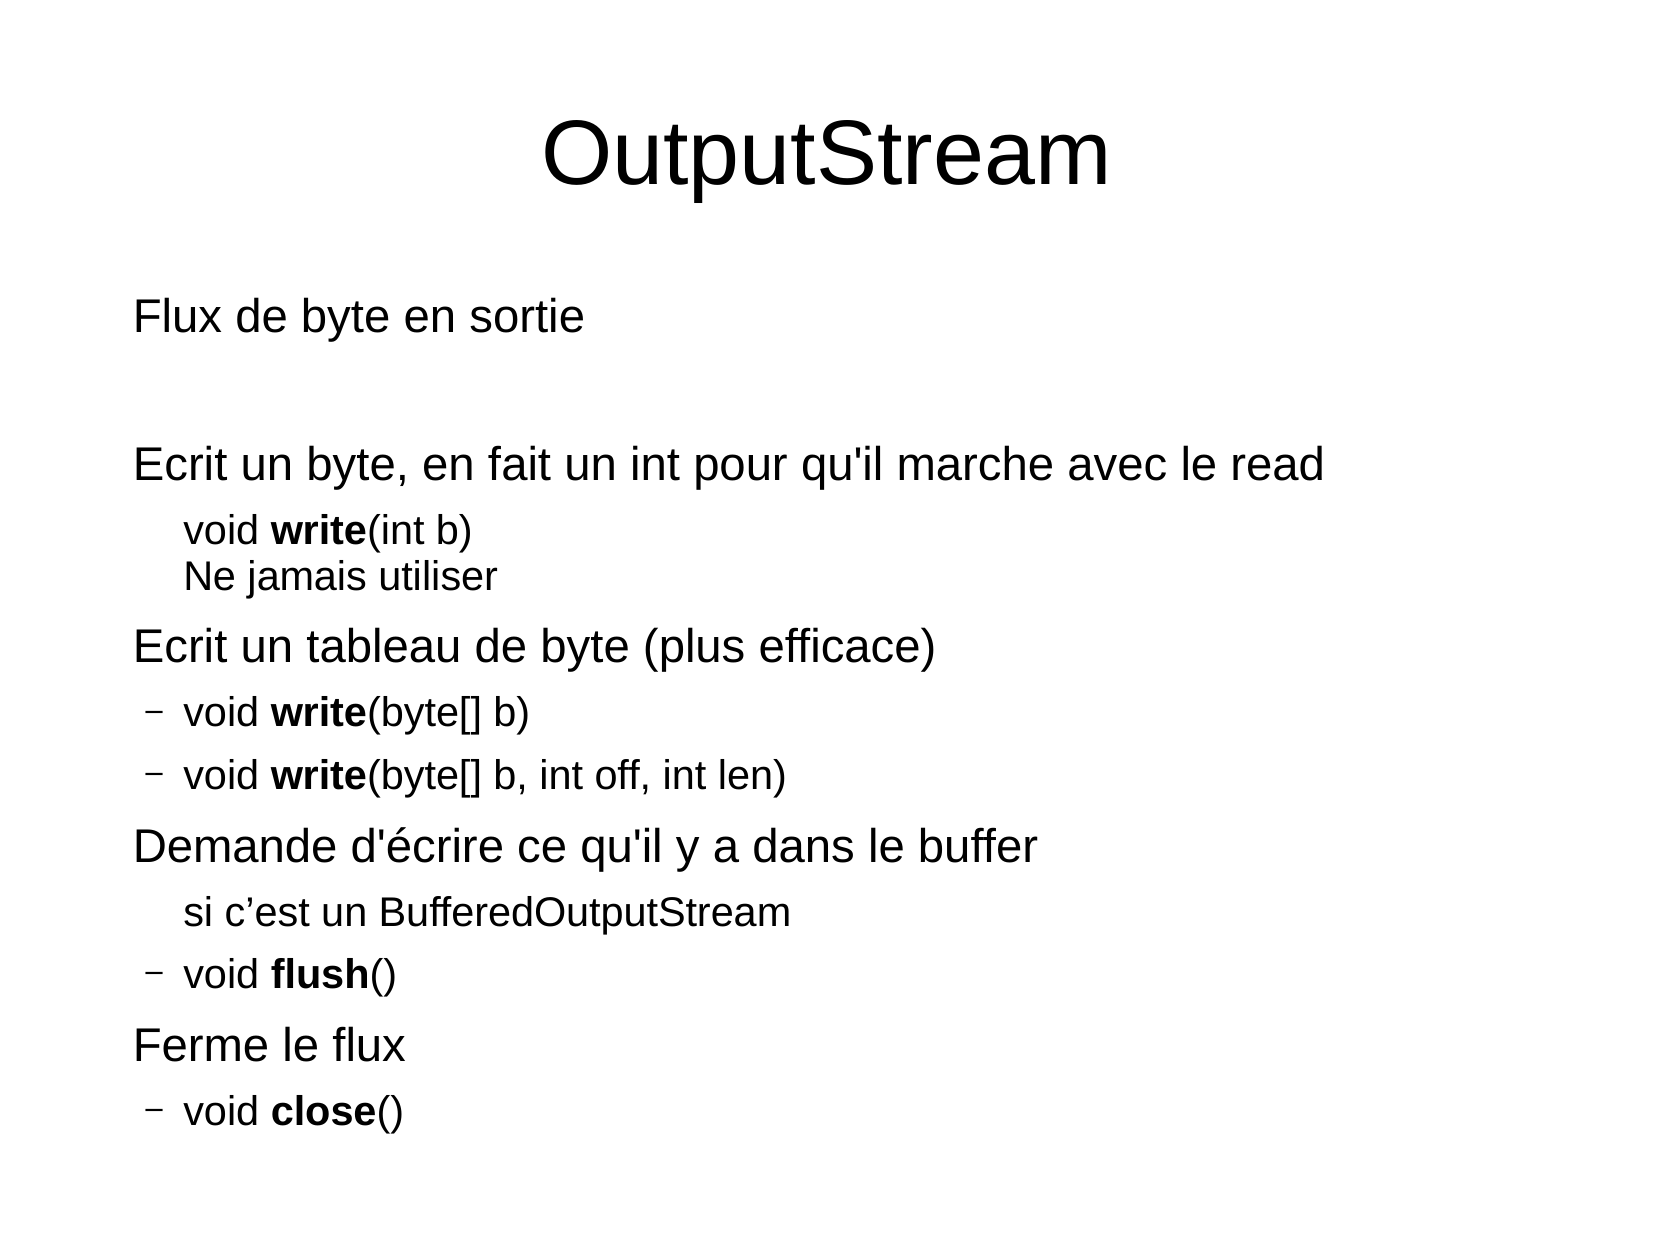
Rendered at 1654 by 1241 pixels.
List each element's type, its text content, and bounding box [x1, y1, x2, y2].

list Flux de byte en sortie Ecrit un byte, en fait un int pour qu'il marche avec le read void write(int b) Ne jamais utiliser Ecrit un tableau de byte (plus efficace) void write(byte[] b) void write(byte[] b, int off, int len) Demande d'écrire ce qu'il y a dans le buffer si c’est un BufferedOutputStream void flush() Ferme le flux void close() [82, 290, 1571, 1141]
title OutputStream [82, 49, 1571, 257]
